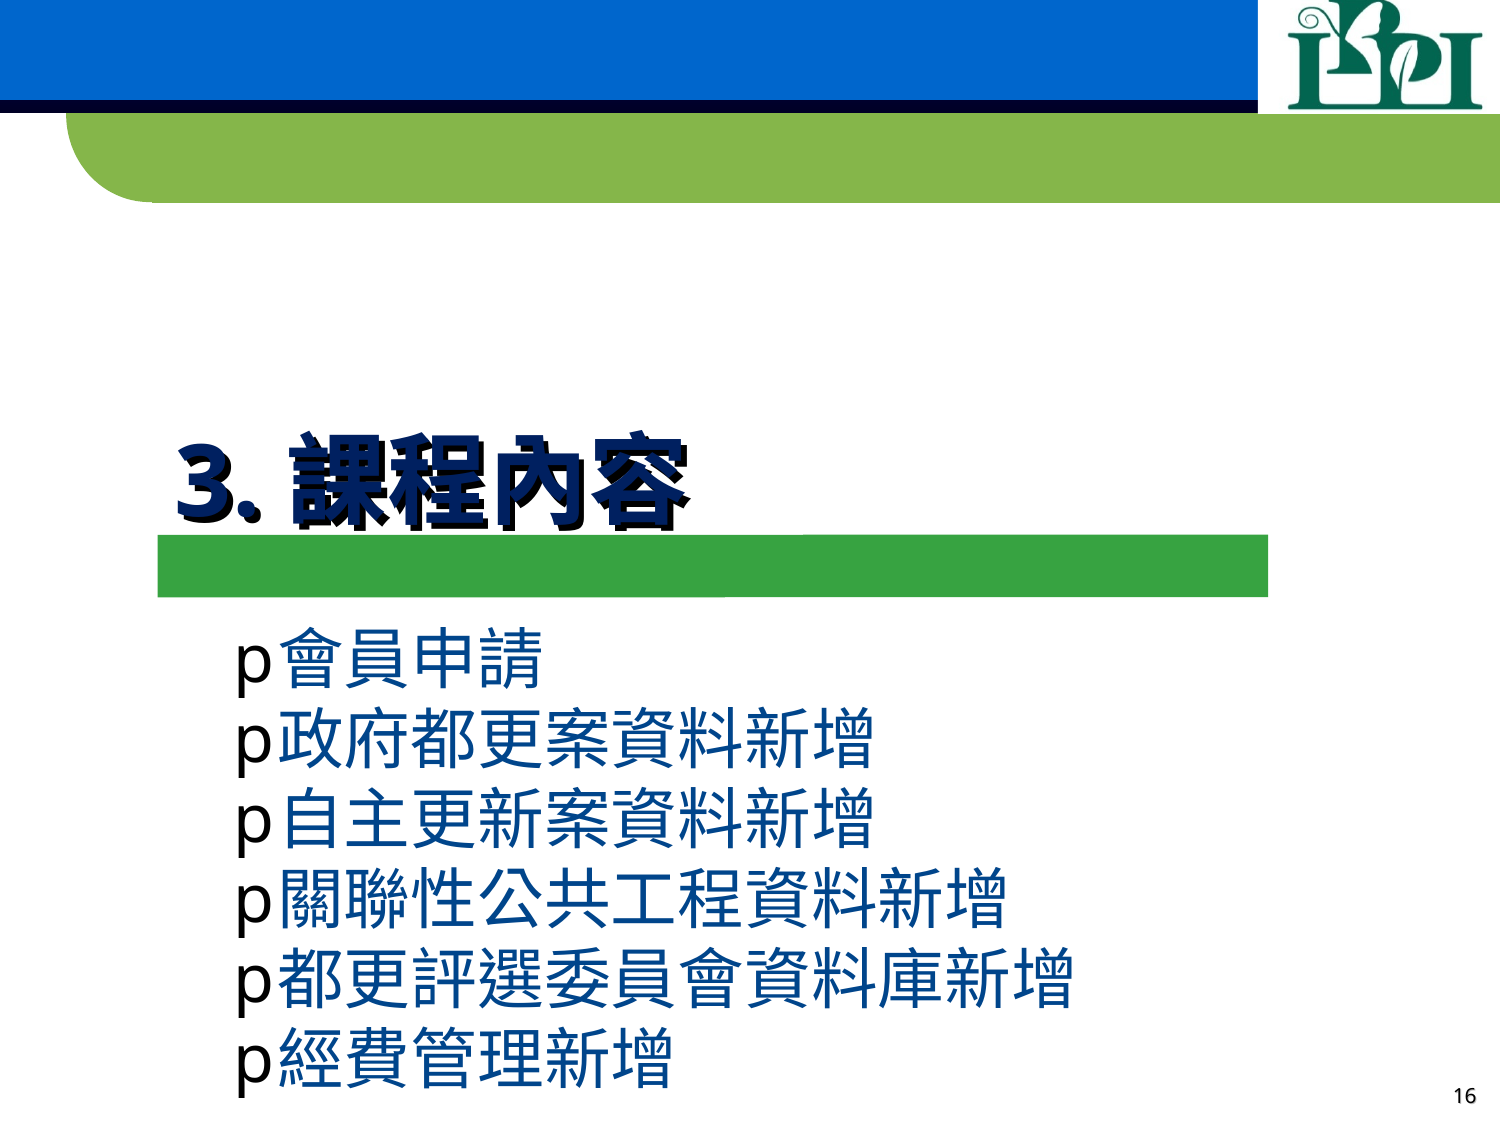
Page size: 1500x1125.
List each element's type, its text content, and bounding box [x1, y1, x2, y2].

text_box 3.課程內容 [159, 408, 892, 546]
text_box 會員申請 政府都更案資料新增 自主更新案資料新增 關聯性公共工程資料新增 都更評選委員會資料庫新增 經費管理新增 [218, 609, 1152, 1125]
text_box [1399, 1074, 1500, 1125]
